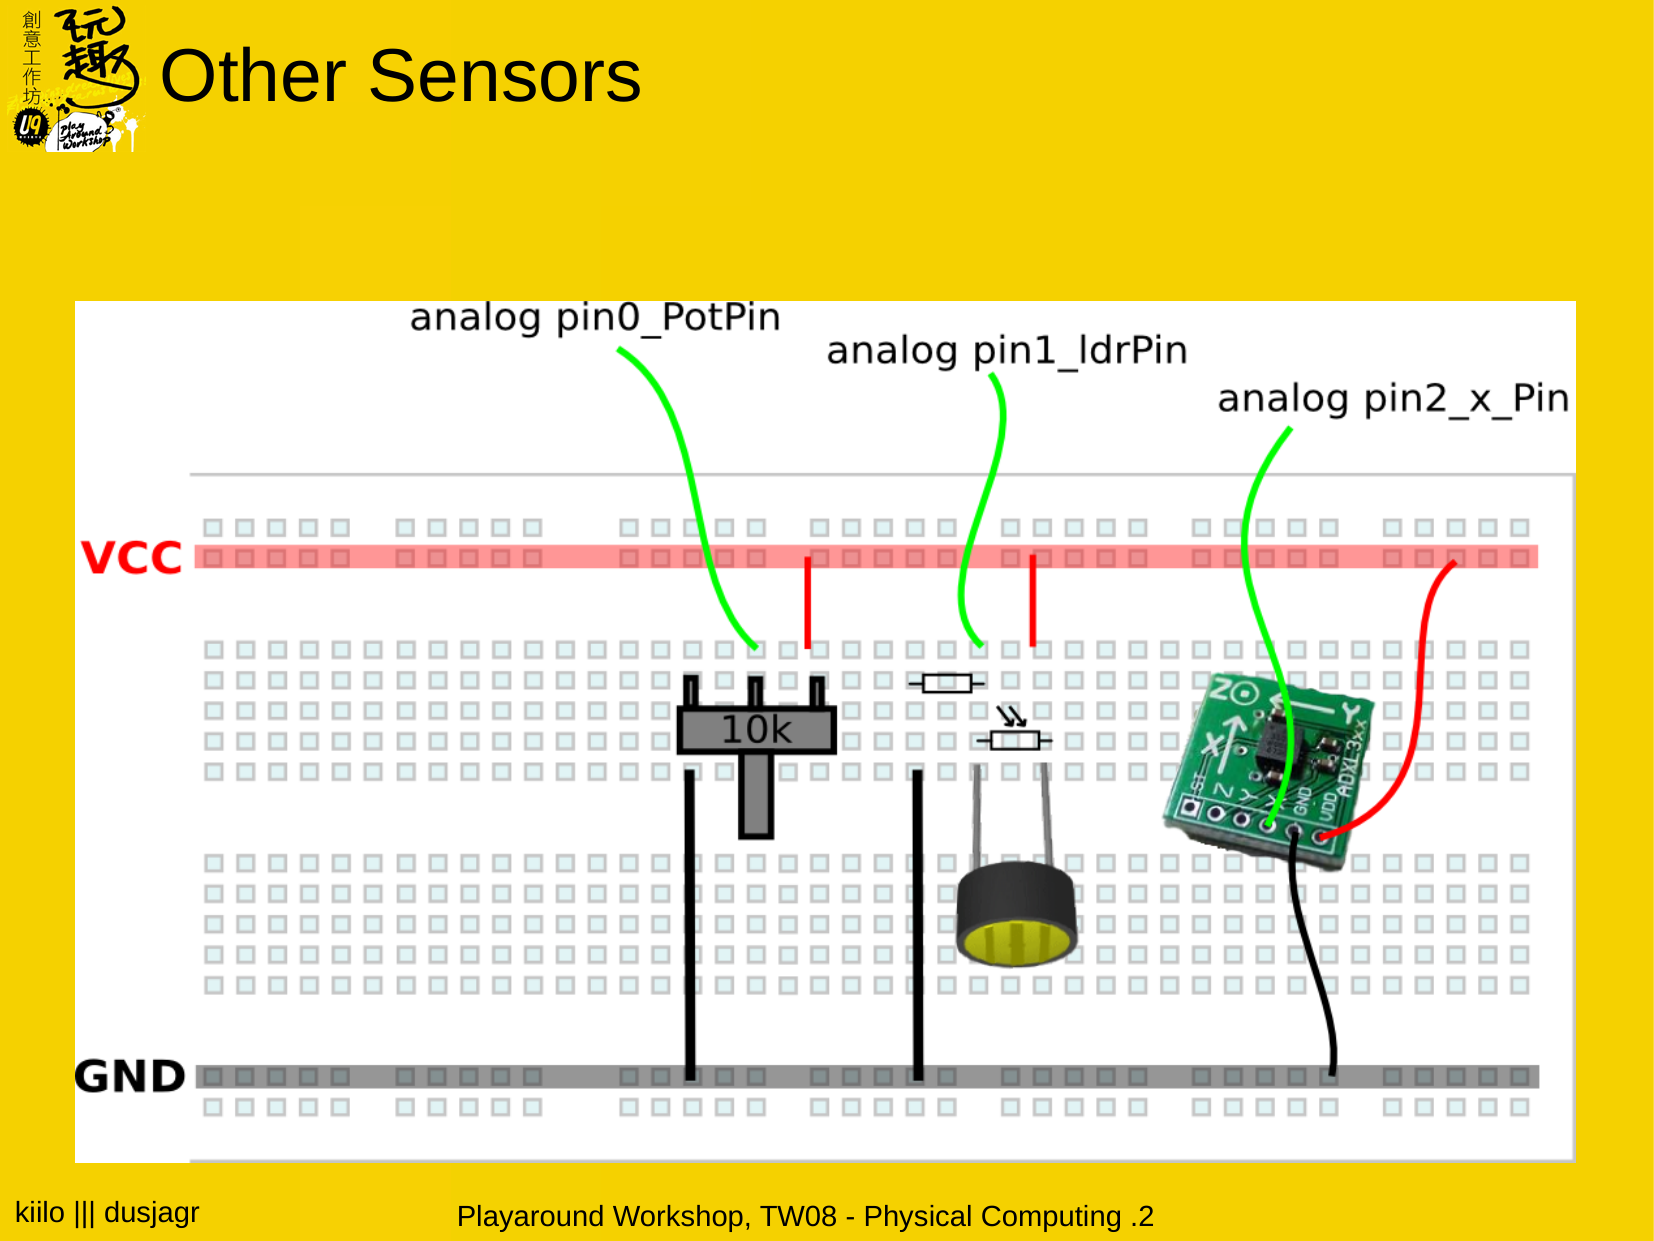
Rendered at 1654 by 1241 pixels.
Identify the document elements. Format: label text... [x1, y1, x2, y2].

title Other Sensors [159, 7, 1627, 143]
picture [0, 0, 1654, 1241]
